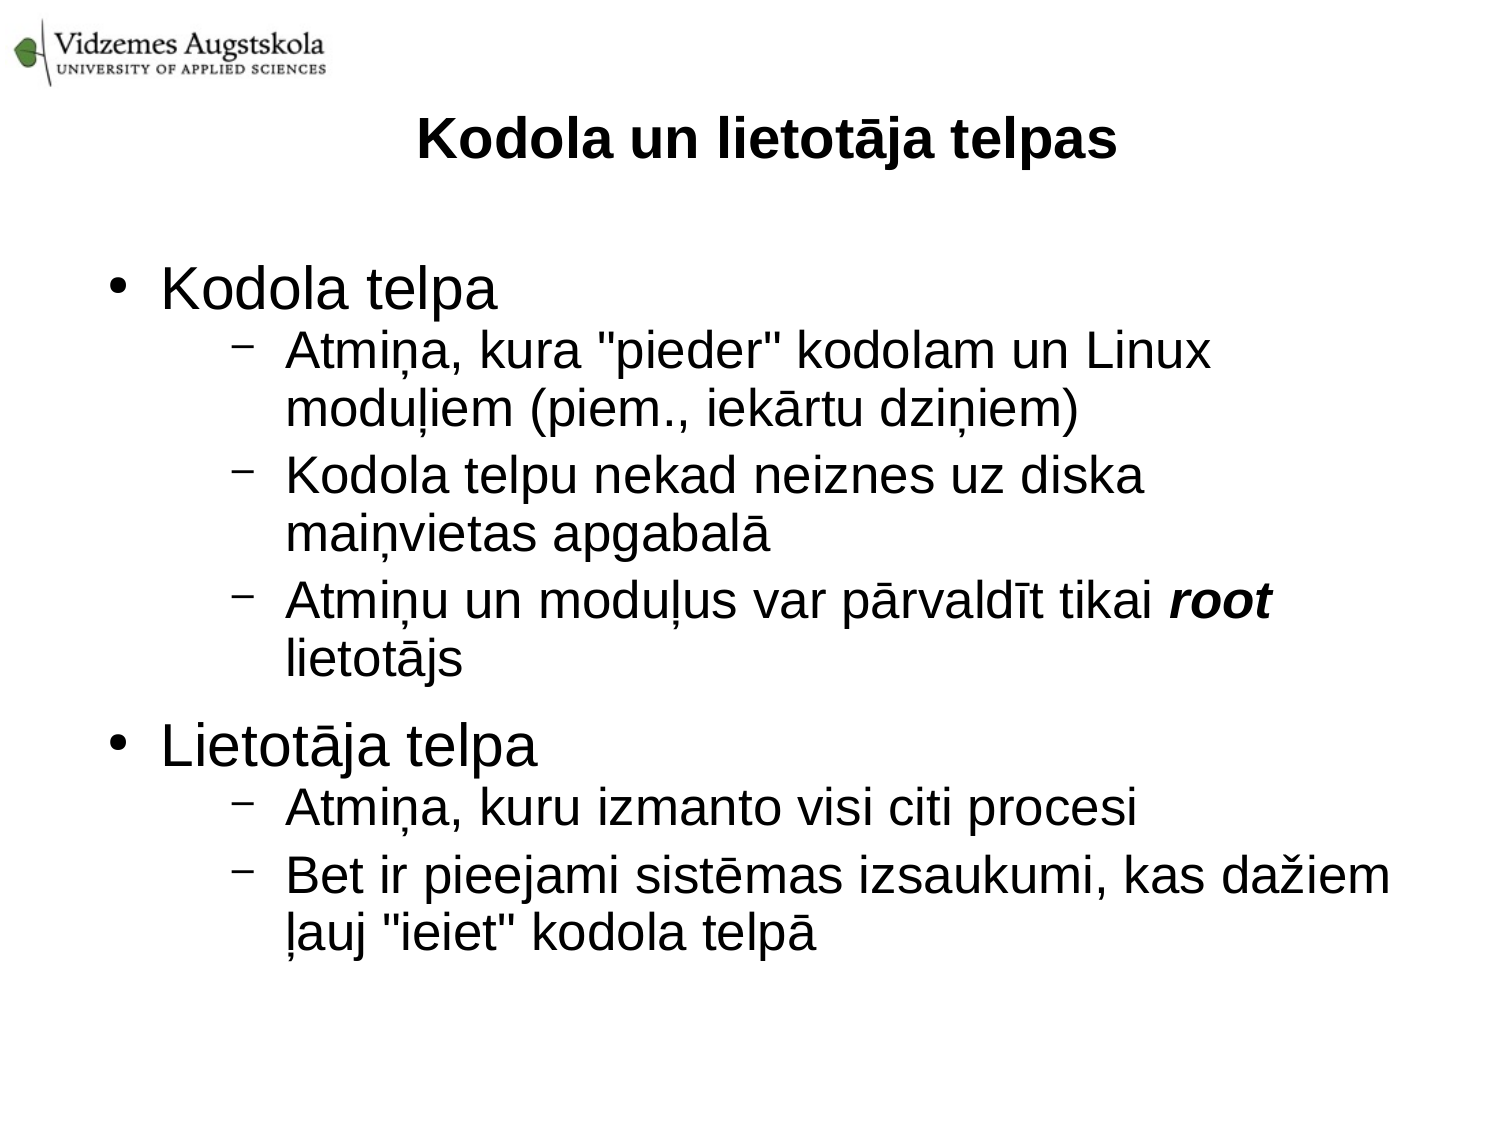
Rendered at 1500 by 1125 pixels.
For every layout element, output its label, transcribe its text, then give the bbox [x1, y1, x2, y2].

picture [5, 2, 334, 102]
title Kodola un lietotāja telpas [75, 45, 1426, 233]
list Kodola telpa Atmiņa, kura "pieder" kodolam un Linux moduļiem (piem., iekārtu dziņiem) Kodola telpu nekad neiznes uz diska maiņvietas apgabalā Atmiņu un moduļus var pārvaldīt tikai root lietotājs Lietotāja telpa Atmiņa, kuru izmanto visi citi procesi Bet ir pieejami sistēmas izsaukumi, kas dažiem ļauj "ieiet" kodola telpā [75, 249, 1426, 1038]
